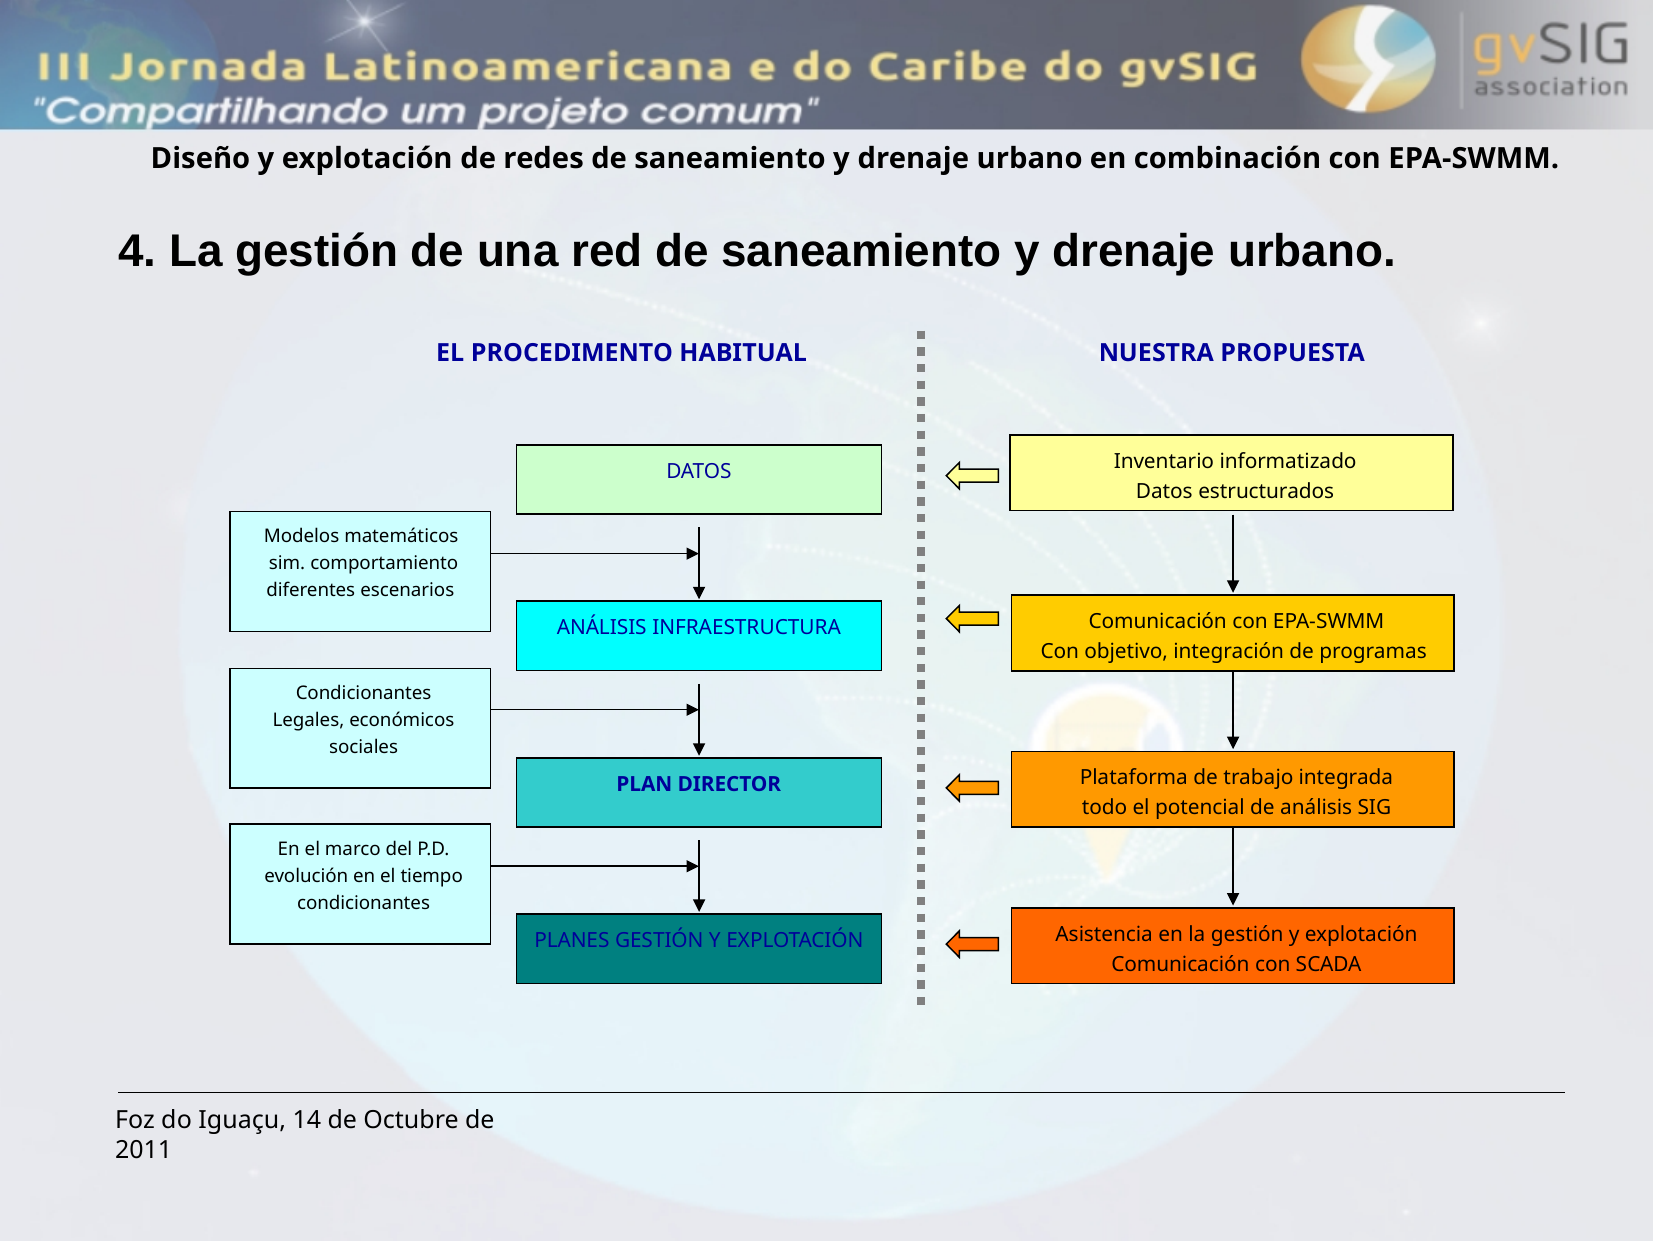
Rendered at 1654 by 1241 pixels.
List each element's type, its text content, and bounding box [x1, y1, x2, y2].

text_box Comunicación con EPA-SWMM Con objetivo, integración de programas [1011, 595, 1455, 671]
text_box [946, 462, 999, 489]
text_box [946, 605, 999, 632]
text_box En el marco del P.D. evolución en el tiempo condicionantes [229, 824, 491, 944]
text_box DATOS [516, 444, 882, 514]
text_box ANÁLISIS INFRAESTRUCTURA [516, 601, 882, 671]
title Foz do Iguaçu, 14 de Octubre de 2011 [100, 1095, 562, 1142]
text_box Plataforma de trabajo integrada todo el potencial de análisis SIG [1011, 751, 1455, 828]
text_box 4. La gestión de una red de saneamiento y drenaje urbano. [118, 224, 1447, 277]
text_box EL PROCEDIMENTO HABITUAL NUESTRA PROPUESTA [218, 323, 1565, 367]
text_box Asistencia en la gestión y explotación Comunicación con SCADA [1011, 907, 1455, 984]
title Diseño y explotación de redes de saneamiento y drenaje urbano en combinación con EPA-SWMM. [76, 131, 1583, 183]
text_box PLAN DIRECTOR [516, 757, 882, 828]
text_box PLANES GESTIÓN Y EXPLOTACIÓN [516, 913, 882, 984]
text_box Modelos matemáticos sim. comportamiento diferentes escenarios [229, 511, 491, 632]
text_box Condicionantes Legales, económicos sociales [229, 668, 491, 789]
text_box [946, 774, 999, 802]
text_box Inventario informatizado Datos estructurados [1010, 434, 1453, 511]
picture [0, 0, 1653, 1241]
text_box [946, 931, 999, 958]
